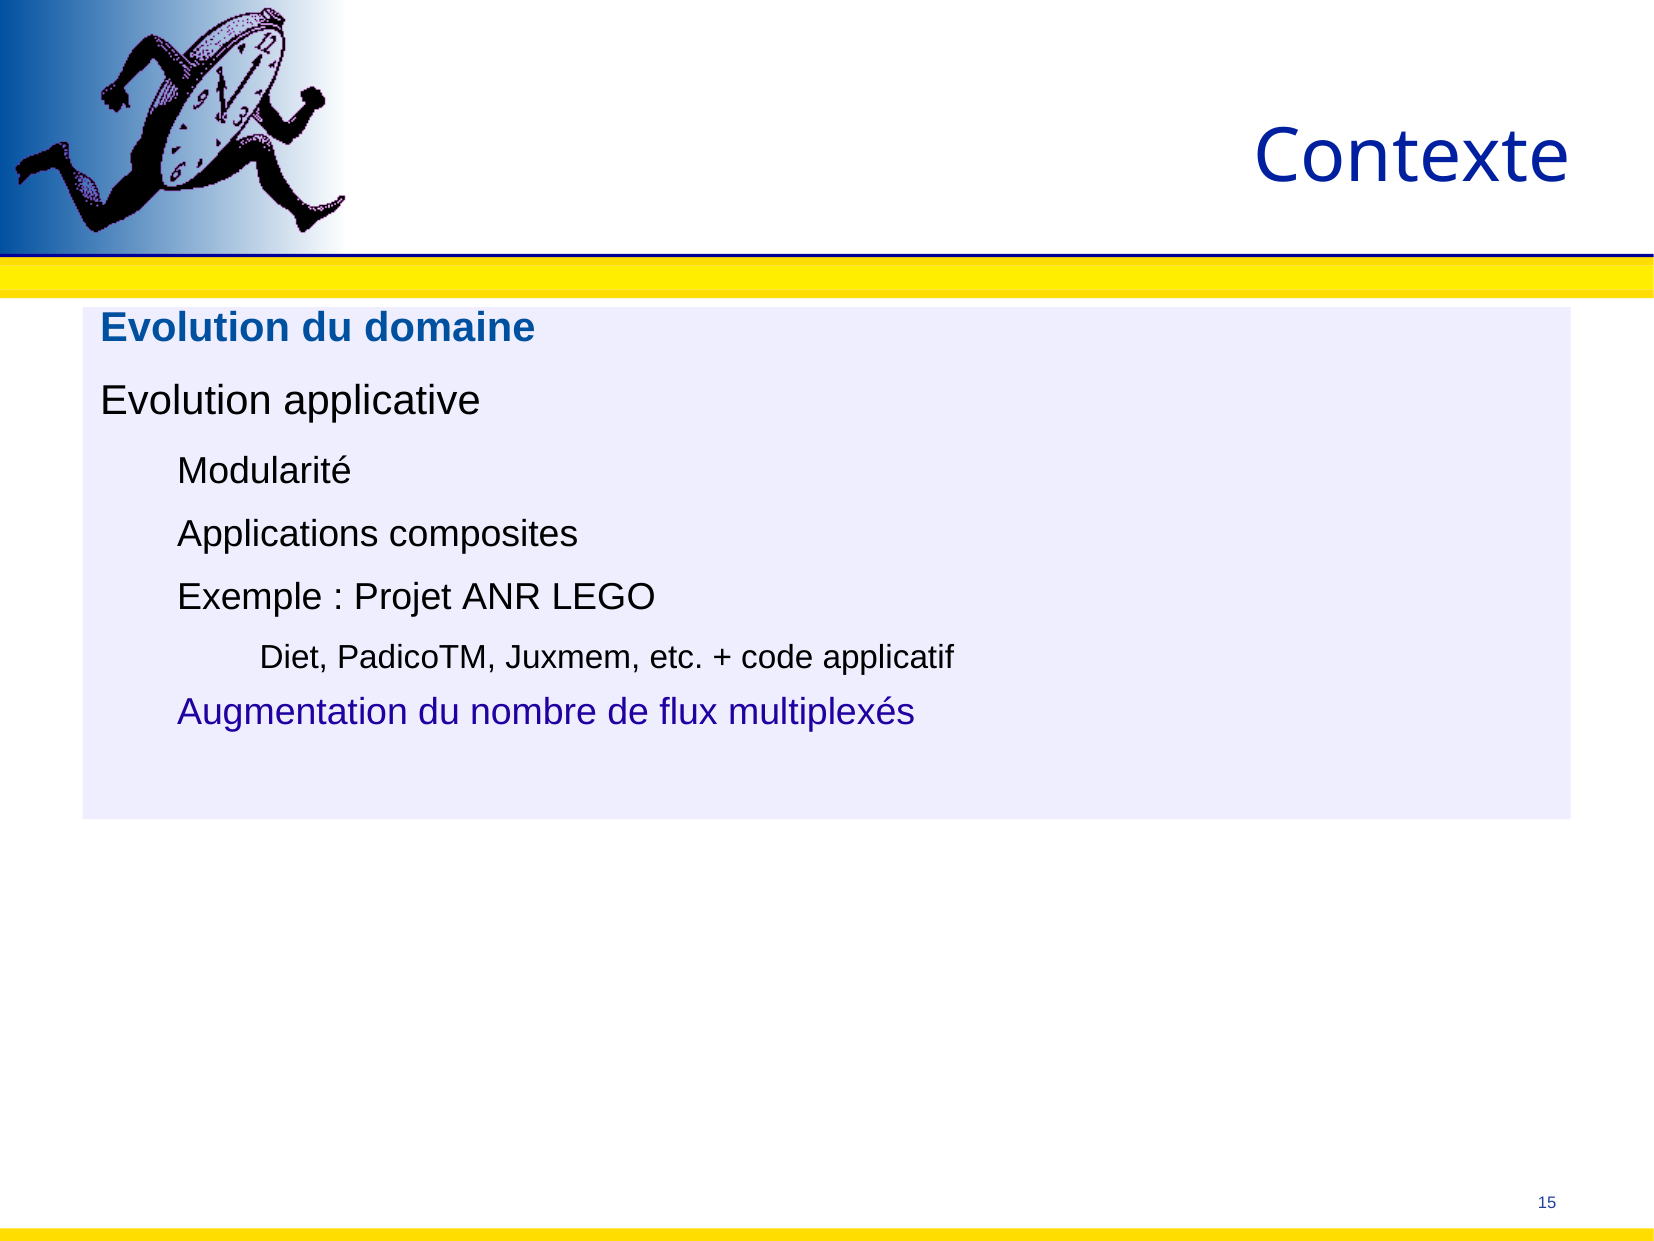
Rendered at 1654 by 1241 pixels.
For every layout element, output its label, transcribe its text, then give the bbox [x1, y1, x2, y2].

title Contexte [372, 49, 1571, 257]
list Evolution du domaine Evolution applicative Modularité Applications composites Exemple : Projet ANR LEGO Diet, PadicoTM, Juxmem, etc. + code applicatif Augmentation du nombre de flux multiplexés [82, 307, 1571, 820]
picture [14, 0, 353, 245]
